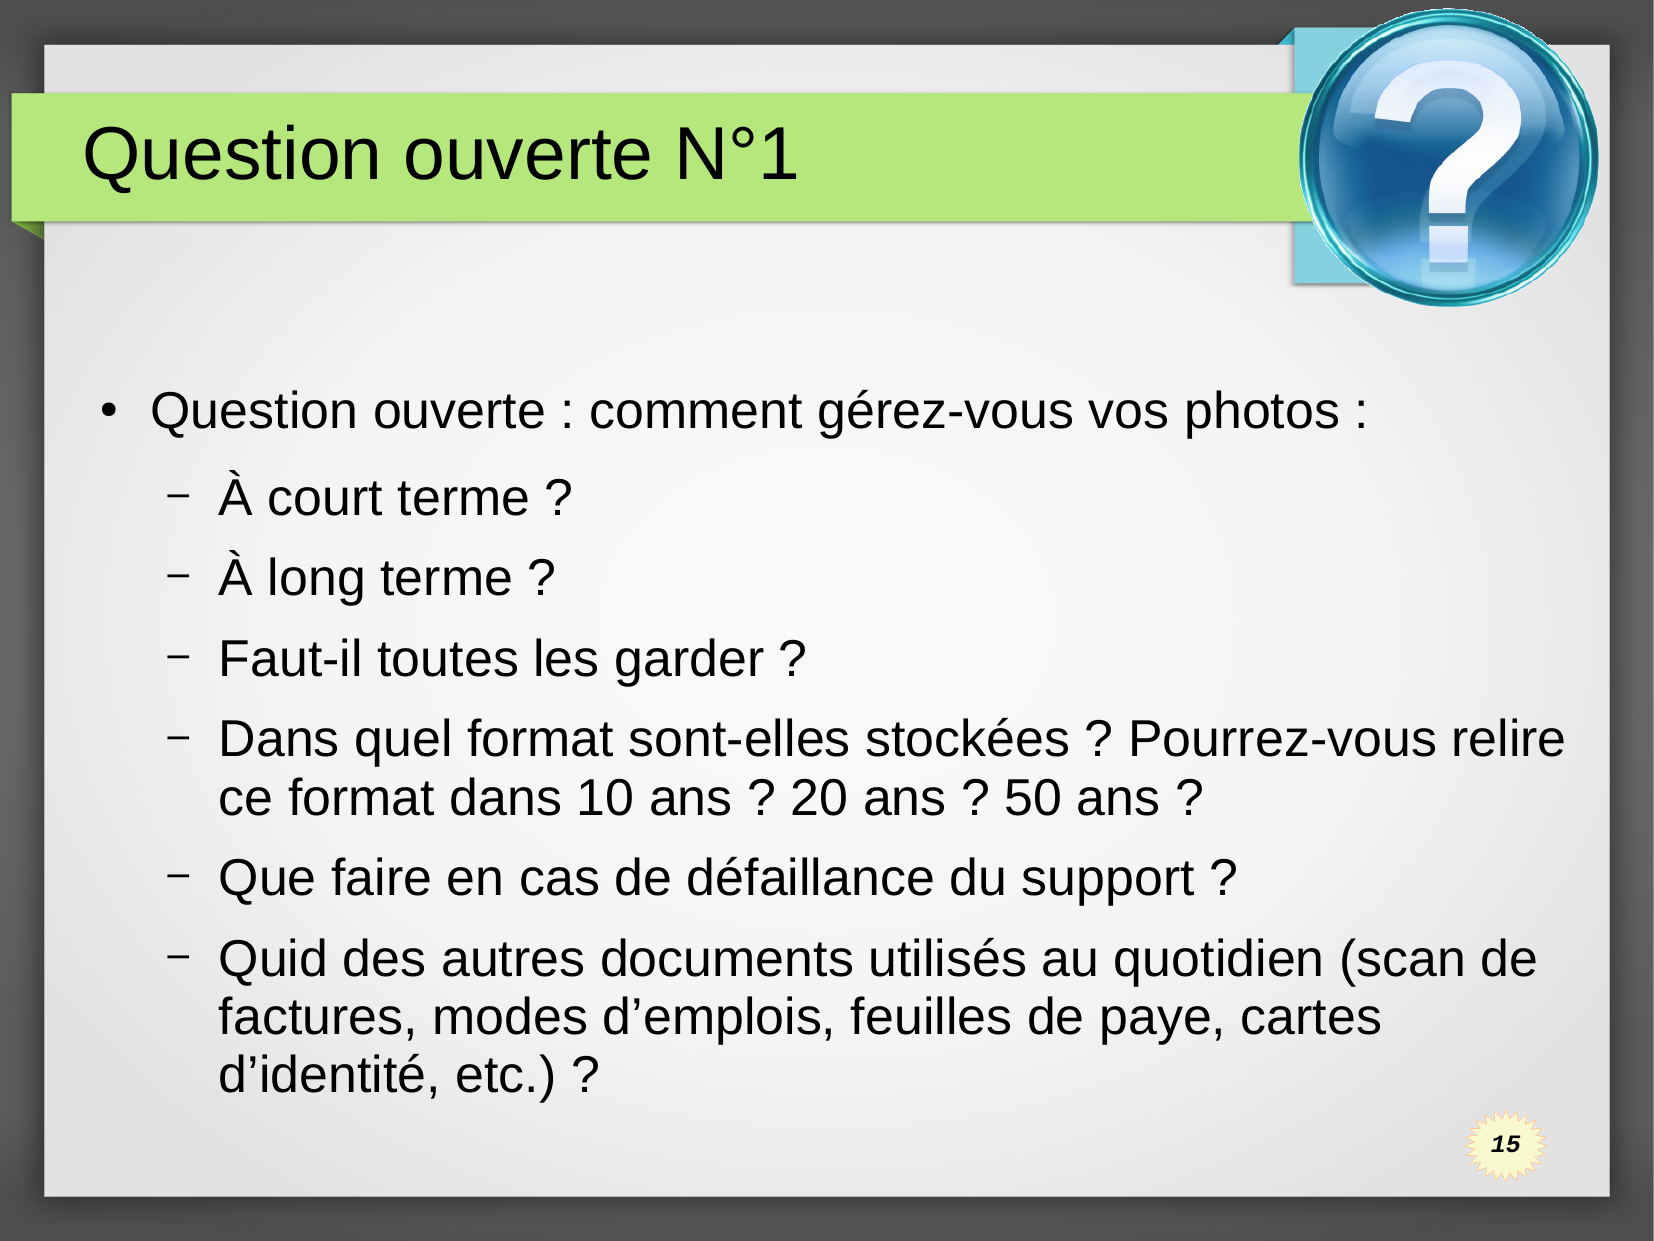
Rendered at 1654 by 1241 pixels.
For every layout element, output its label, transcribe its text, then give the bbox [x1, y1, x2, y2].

title Question ouverte N°1 [82, 94, 1264, 213]
list Question ouverte : comment gérez-vous vos photos : À court terme ? À long terme ? Faut-il toutes les garder ? Dans quel format sont-elles stockées ? Pourrez-vous relire ce format dans 10 ans ? 20 ans ? 50 ans ? Que faire en cas de défaillance du support ? Quid des autres documents utilisés au quotidien (scan de factures, modes d’emplois, feuilles de paye, cartes d’identité, etc.) ? [82, 295, 1571, 1111]
picture [0, 0, 1654, 1241]
